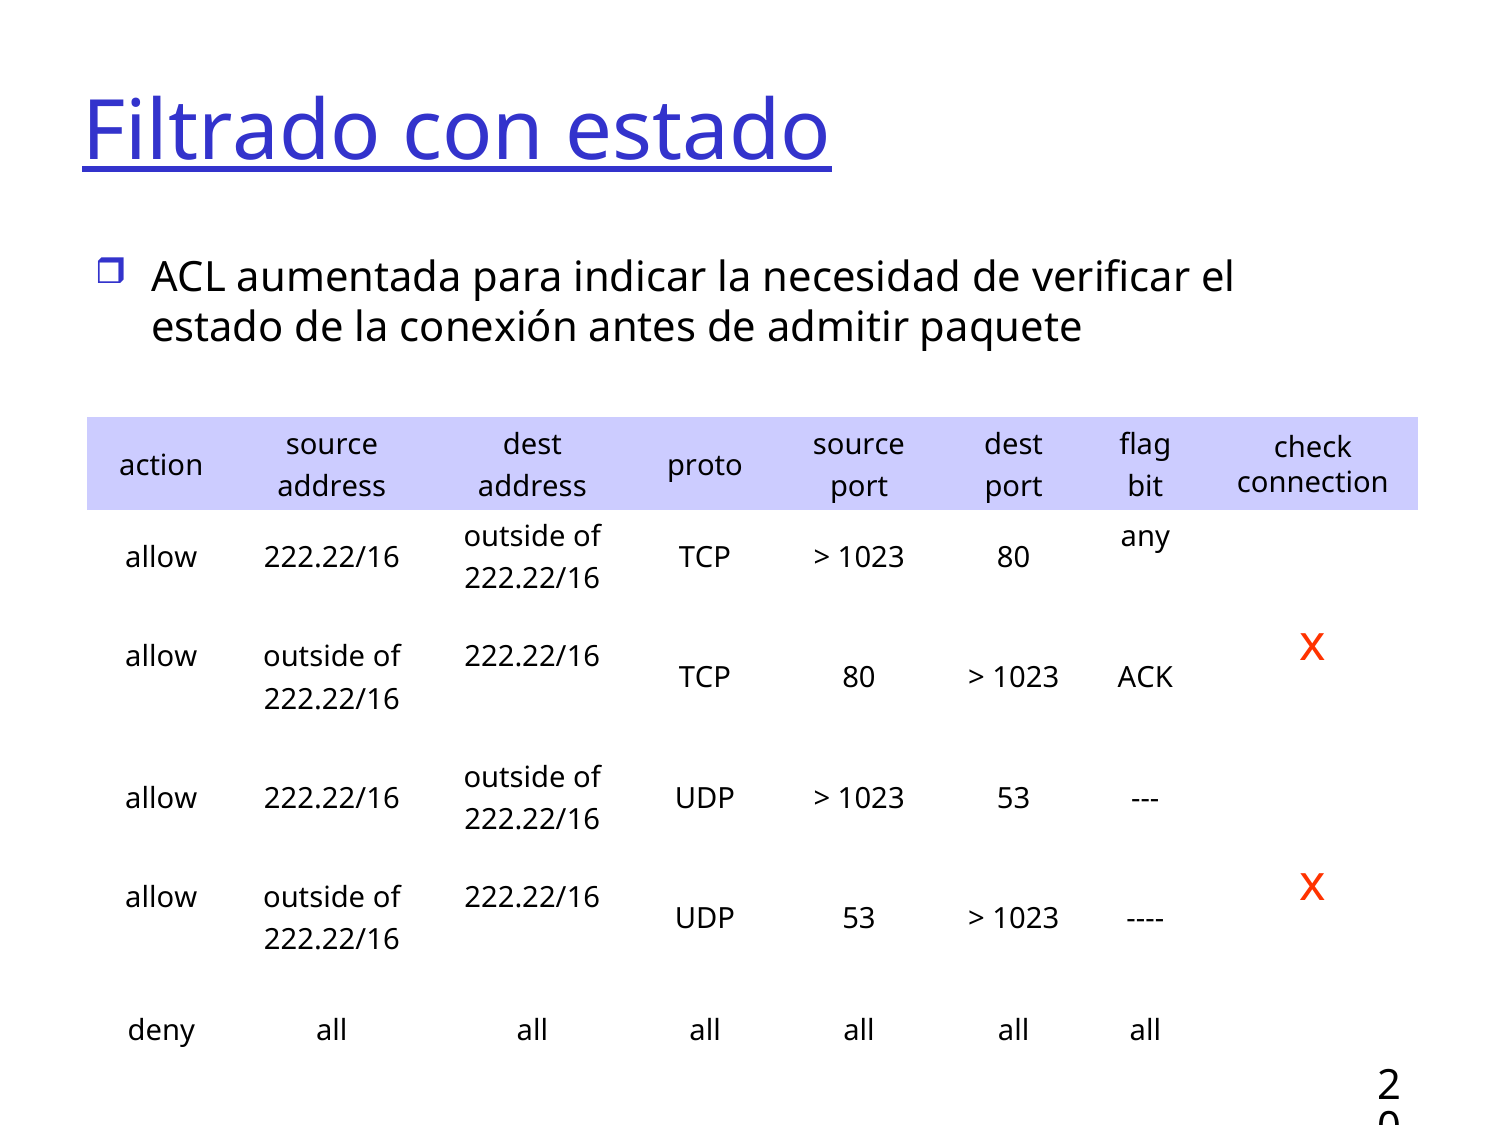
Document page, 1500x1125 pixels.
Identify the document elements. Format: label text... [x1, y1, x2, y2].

table_cell allow [87, 510, 236, 602]
table_cell 222.22/16 [236, 750, 428, 843]
table_cell 53 [945, 750, 1083, 843]
table_cell 222.22/16 [428, 843, 637, 991]
table_cell > 1023 [774, 750, 945, 843]
title Filtrado con estado [67, 32, 1343, 221]
table_cell --- [1083, 750, 1208, 843]
table_cell [1208, 750, 1418, 843]
table_cell 222.22/16 [236, 510, 428, 602]
table_header flag bit [1083, 417, 1208, 510]
table_cell ---- [1083, 843, 1208, 991]
table_cell any [1083, 510, 1208, 602]
table_cell allow [87, 602, 236, 750]
table_cell 80 [945, 510, 1083, 602]
table_cell allow [87, 843, 236, 991]
table_cell ACK [1083, 602, 1208, 750]
table_cell > 1023 [774, 510, 945, 602]
table_cell 222.22/16 [428, 602, 637, 750]
table_header proto [637, 417, 774, 510]
table_cell all [1083, 991, 1208, 1066]
table_cell TCP [637, 602, 774, 750]
table_cell all [428, 991, 637, 1066]
table_cell x [1208, 843, 1418, 991]
table_cell outside of 222.22/16 [428, 510, 637, 602]
table_cell all [945, 991, 1083, 1066]
table_cell 80 [774, 602, 945, 750]
table_cell deny [87, 991, 236, 1066]
table_cell outside of 222.22/16 [428, 750, 637, 843]
table_cell > 1023 [945, 843, 1083, 991]
table_cell all [637, 991, 774, 1066]
table_cell all [774, 991, 945, 1066]
table_header source port [774, 417, 945, 510]
table_header action [87, 417, 236, 510]
table_cell all [236, 991, 428, 1066]
table_cell > 1023 [945, 602, 1083, 750]
table_cell [1208, 510, 1418, 602]
table_cell outside of 222.22/16 [236, 602, 428, 750]
table_header source address [236, 417, 428, 510]
text_box ACL aumentada para indicar la necesidad de verificar el estado de la conexión antes de admitir paquete [80, 242, 1313, 406]
table_cell allow [87, 750, 236, 843]
table_cell TCP [637, 510, 774, 602]
table_header dest port [945, 417, 1083, 510]
table_cell outside of 222.22/16 [236, 843, 428, 991]
table_cell [1208, 991, 1418, 1066]
table_cell UDP [637, 750, 774, 843]
table_cell UDP [637, 843, 774, 991]
table_header dest address [428, 417, 637, 510]
table_cell 53 [774, 843, 945, 991]
table_header check connection [1208, 417, 1418, 510]
table_cell x [1208, 602, 1418, 750]
